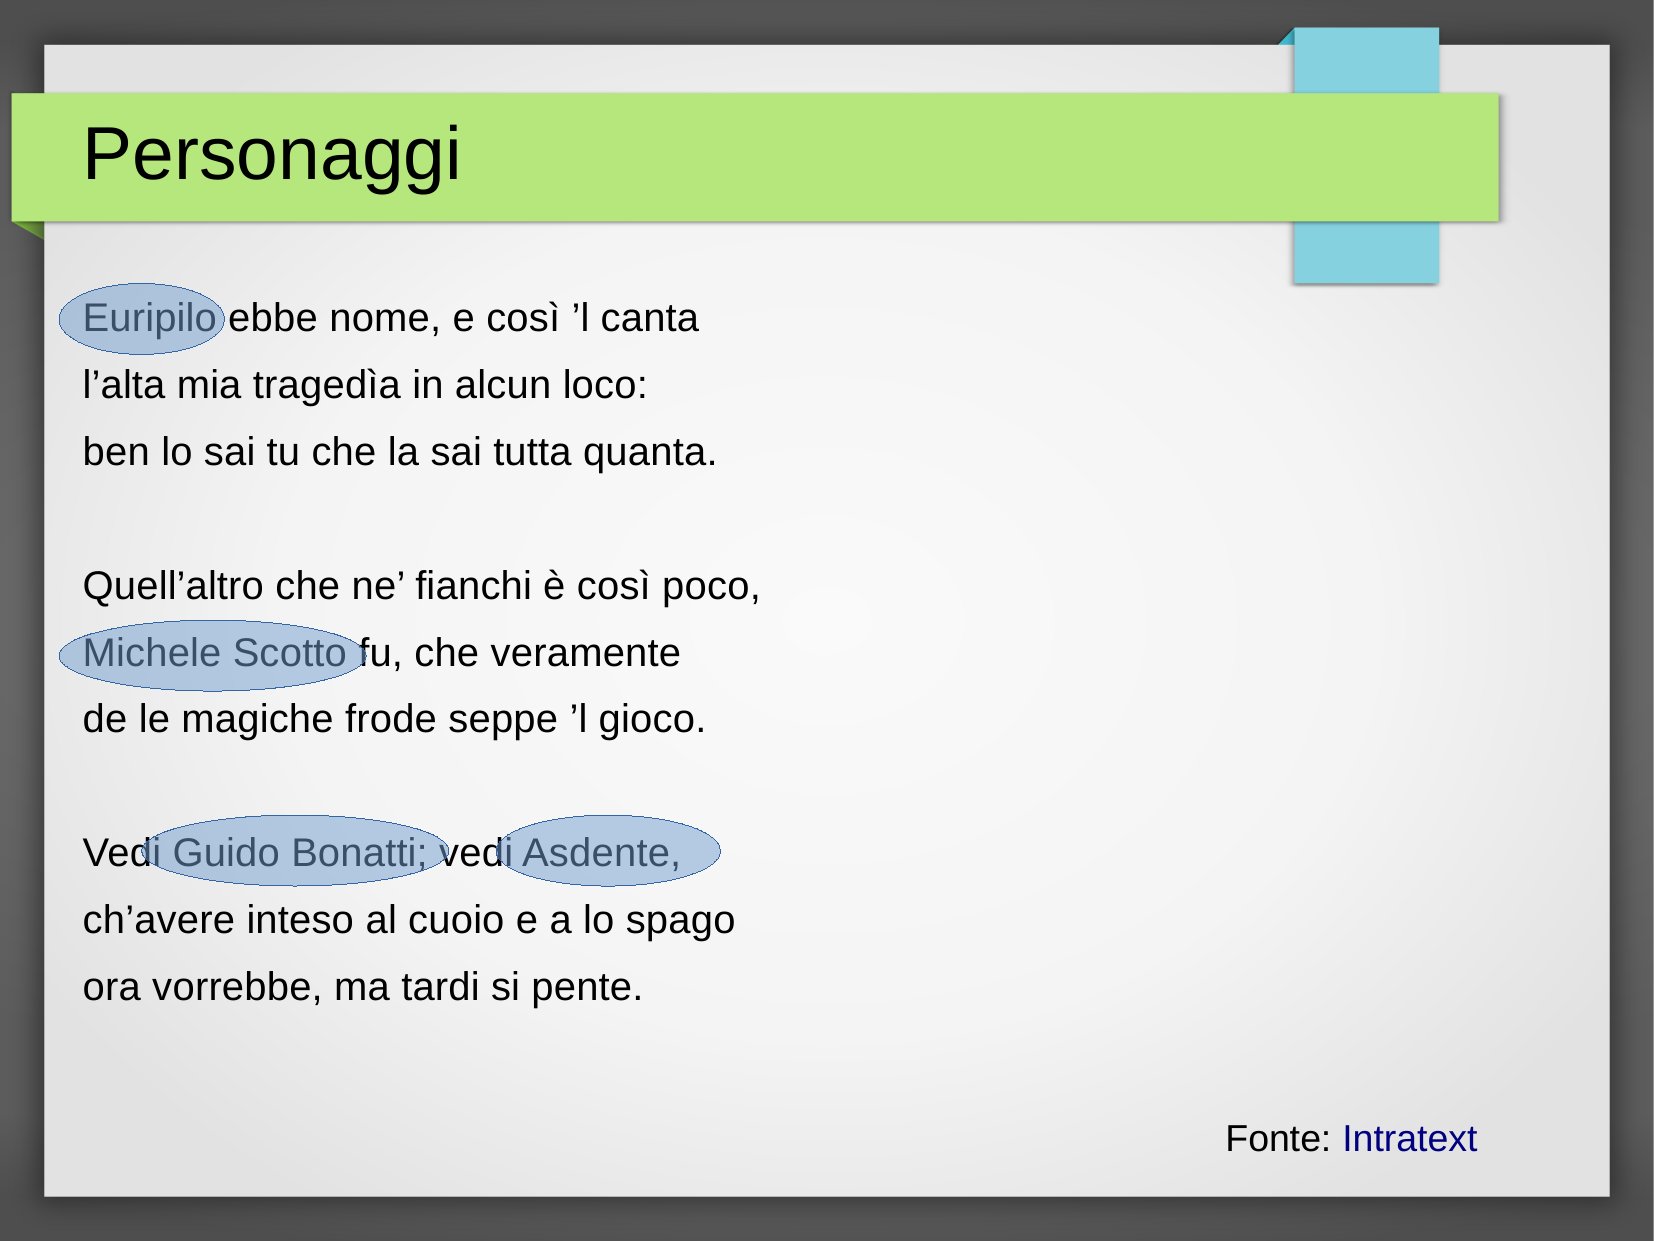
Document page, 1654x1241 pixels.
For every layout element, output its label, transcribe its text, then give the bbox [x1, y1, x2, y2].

text_box Fonte: Intratext [1210, 1110, 1493, 1168]
picture [0, 0, 1654, 1241]
text_box [496, 815, 721, 887]
text_box [59, 283, 225, 355]
text_box [59, 620, 367, 692]
title Personaggi [82, 94, 1264, 213]
text_box [141, 815, 449, 887]
list Euripilo ebbe nome, e così ’l canta l’alta mia tragedìa in alcun loco: ben lo sai tu che la sai tutta quanta. Quell’altro che ne’ fianchi è così poco, Michele Scotto fu, che veramente de le magiche frode seppe ’l gioco. Vedi Guido Bonatti; vedi Asdente, ch’avere inteso al cuoio e a lo spago ora vorrebbe, ma tardi si pente. [82, 295, 1571, 1015]
